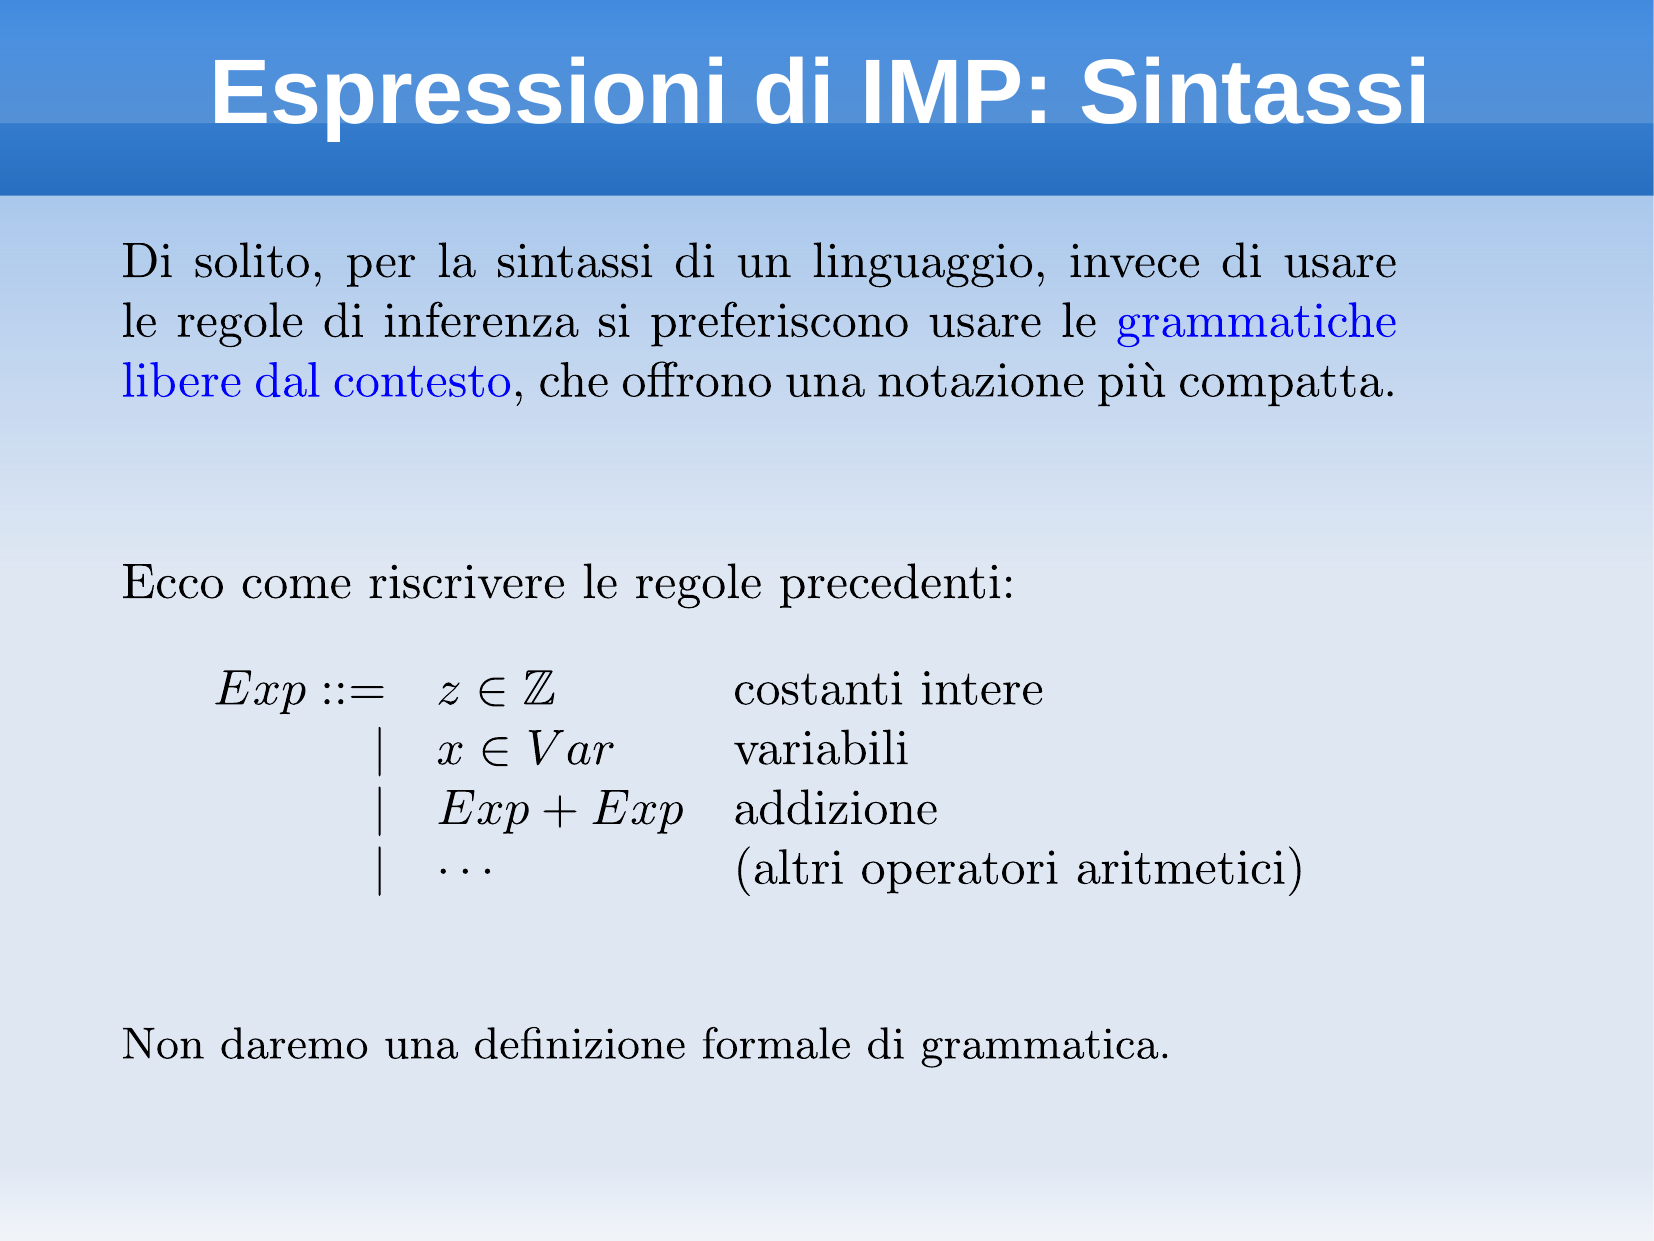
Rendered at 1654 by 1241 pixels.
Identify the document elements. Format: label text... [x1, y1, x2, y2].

title Espressioni di IMP: Sintassi [76, 0, 1565, 188]
text_box [121, 242, 1398, 1068]
picture [0, 0, 1654, 1241]
